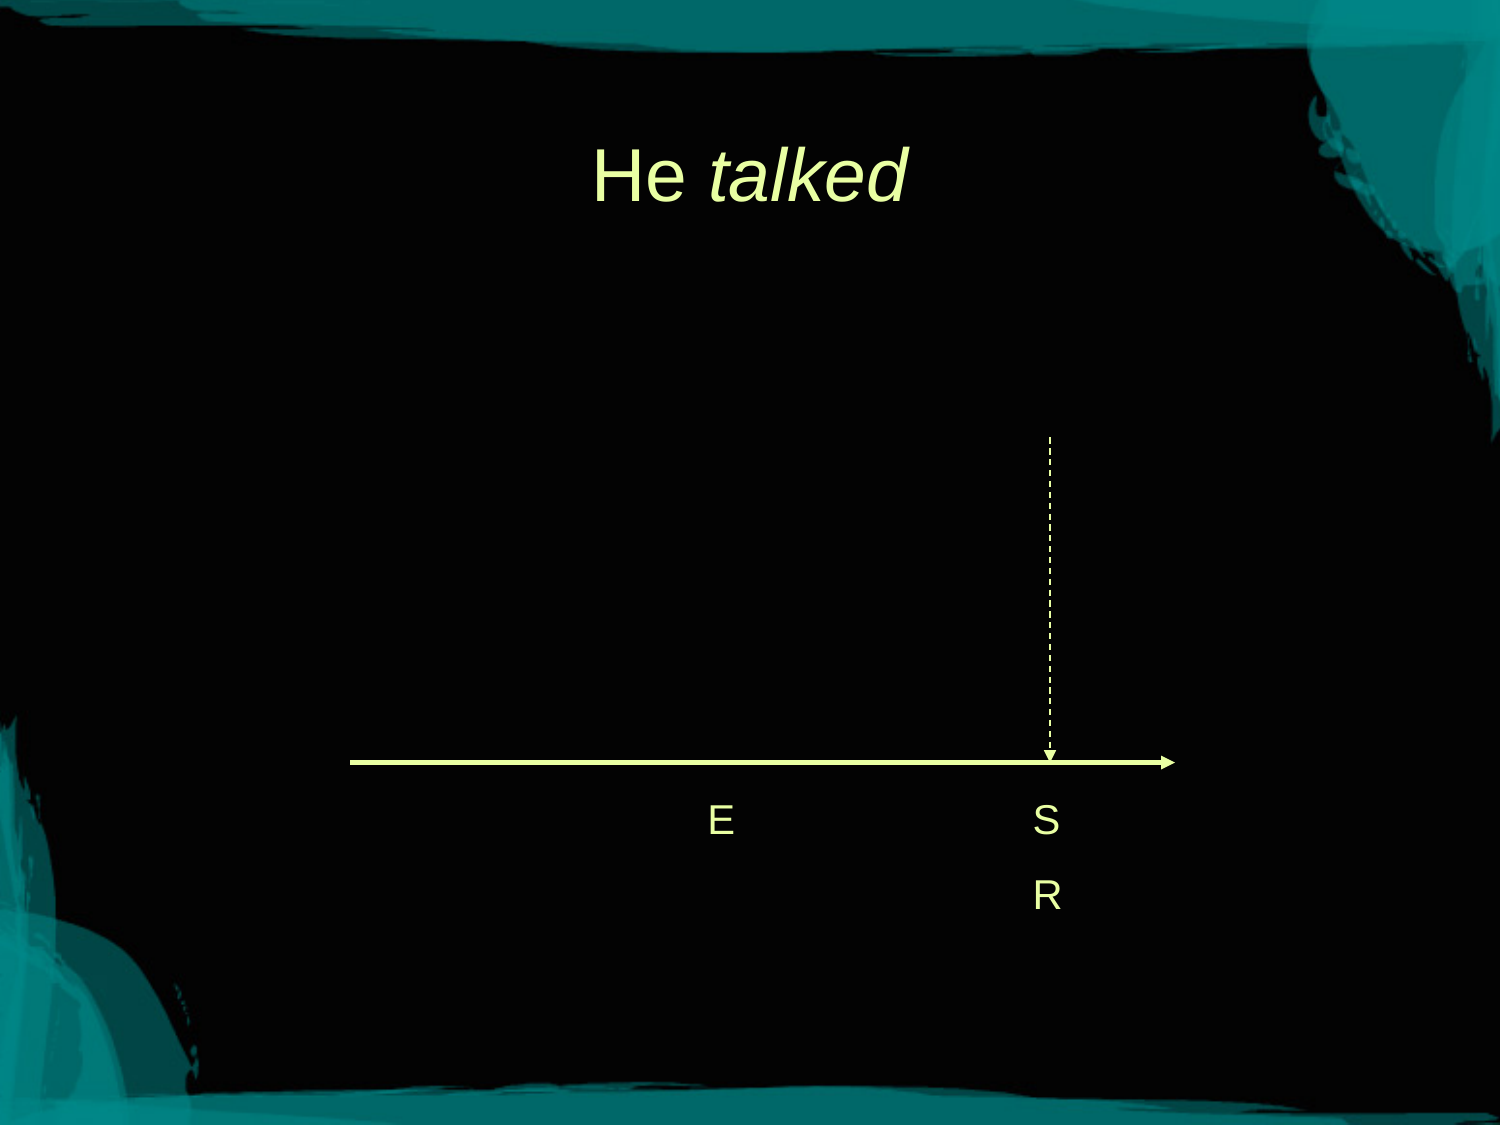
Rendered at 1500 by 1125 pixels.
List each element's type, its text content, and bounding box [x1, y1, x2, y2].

text_box E [699, 789, 750, 846]
text_box S [1025, 789, 1075, 846]
title He talked [112, 87, 1388, 263]
picture [0, 0, 1500, 1125]
text_box R [1025, 864, 1075, 921]
